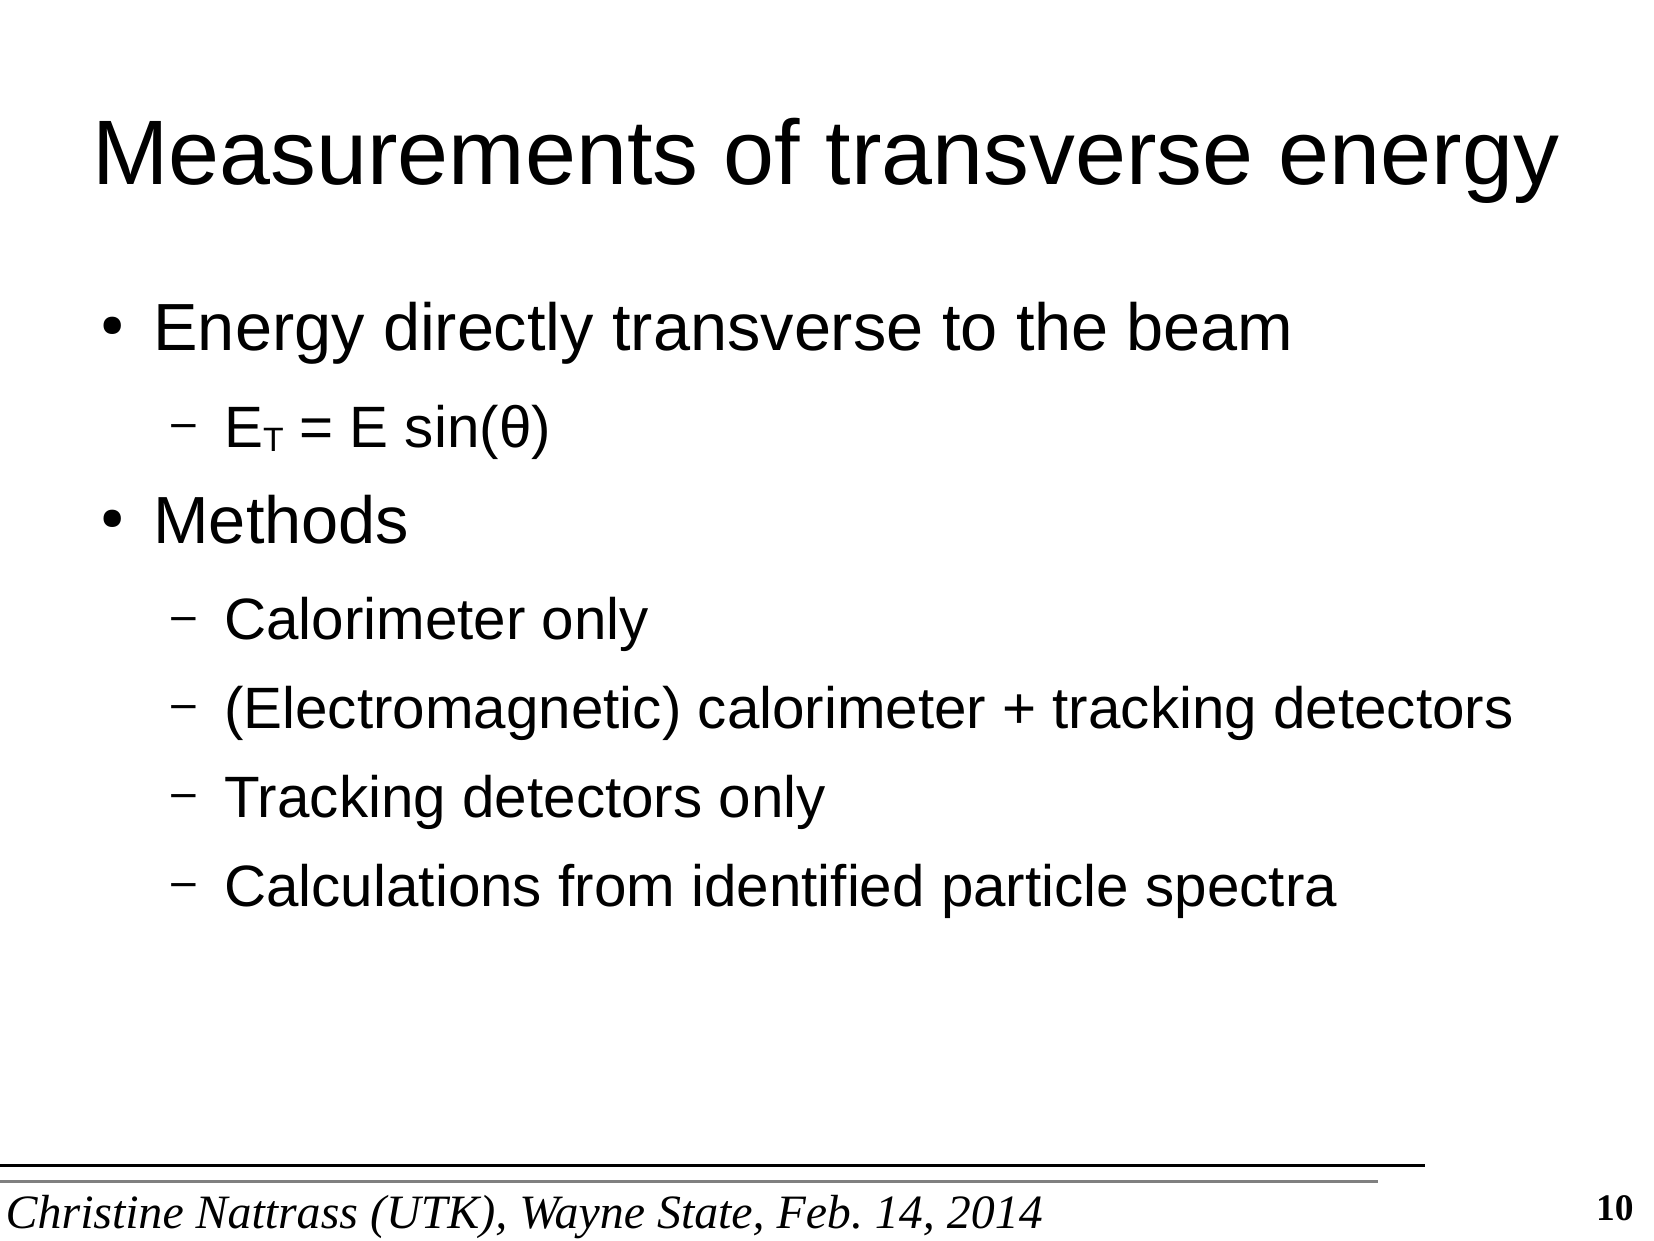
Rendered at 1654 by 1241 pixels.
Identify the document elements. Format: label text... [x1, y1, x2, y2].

title Measurements of transverse energy [82, 49, 1571, 257]
list Energy directly transverse to the beam ET = E sin(θ) Methods Calorimeter only (Electromagnetic) calorimeter + tracking detectors Tracking detectors only Calculations from identified particle spectra [82, 290, 1538, 1010]
